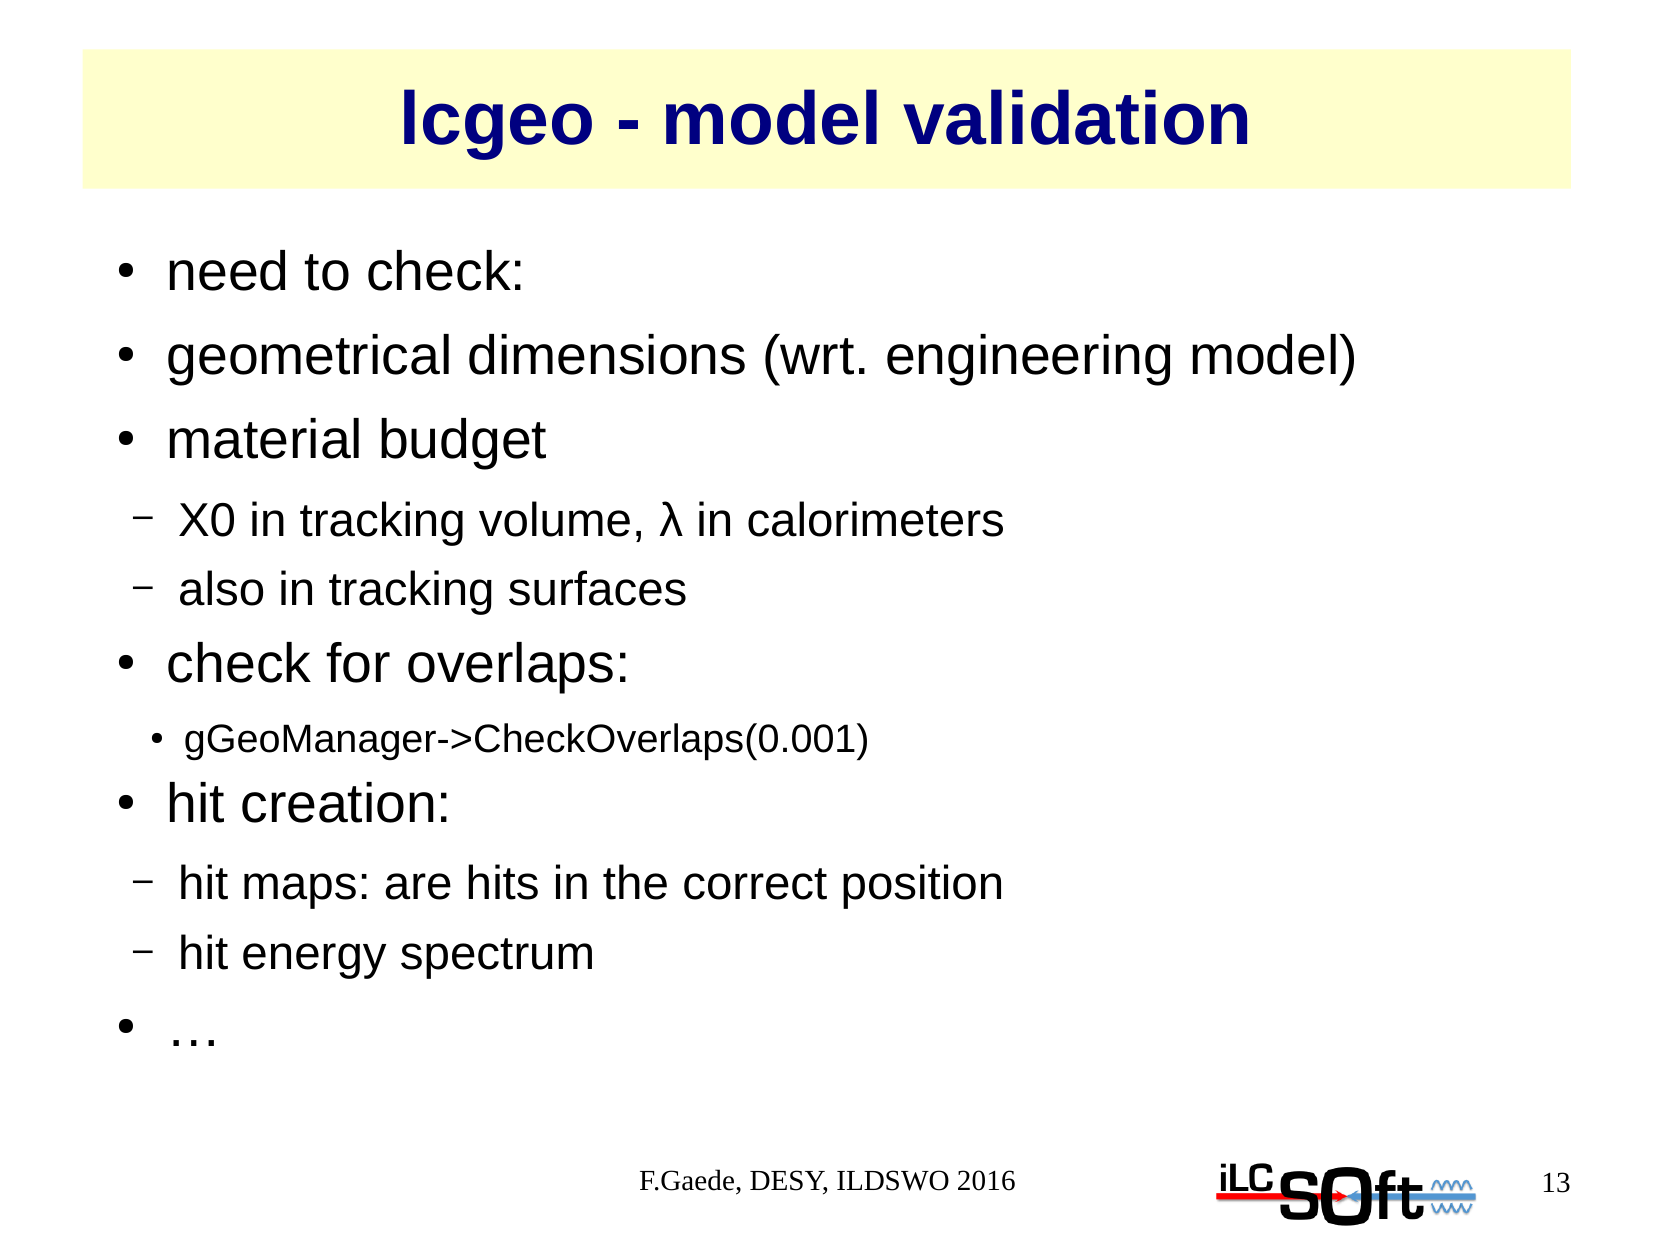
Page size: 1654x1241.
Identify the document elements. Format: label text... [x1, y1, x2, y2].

title lcgeo - model validation [82, 49, 1571, 189]
list need to check: geometrical dimensions (wrt. engineering model) material budget X0 in tracking volume, λ in calorimeters also in tracking surfaces check for overlaps: gGeoManager->CheckOverlaps(0.001) hit creation: hit maps: are hits in the correct position hit energy spectrum … [82, 240, 1571, 1059]
picture [1206, 1155, 1561, 1241]
